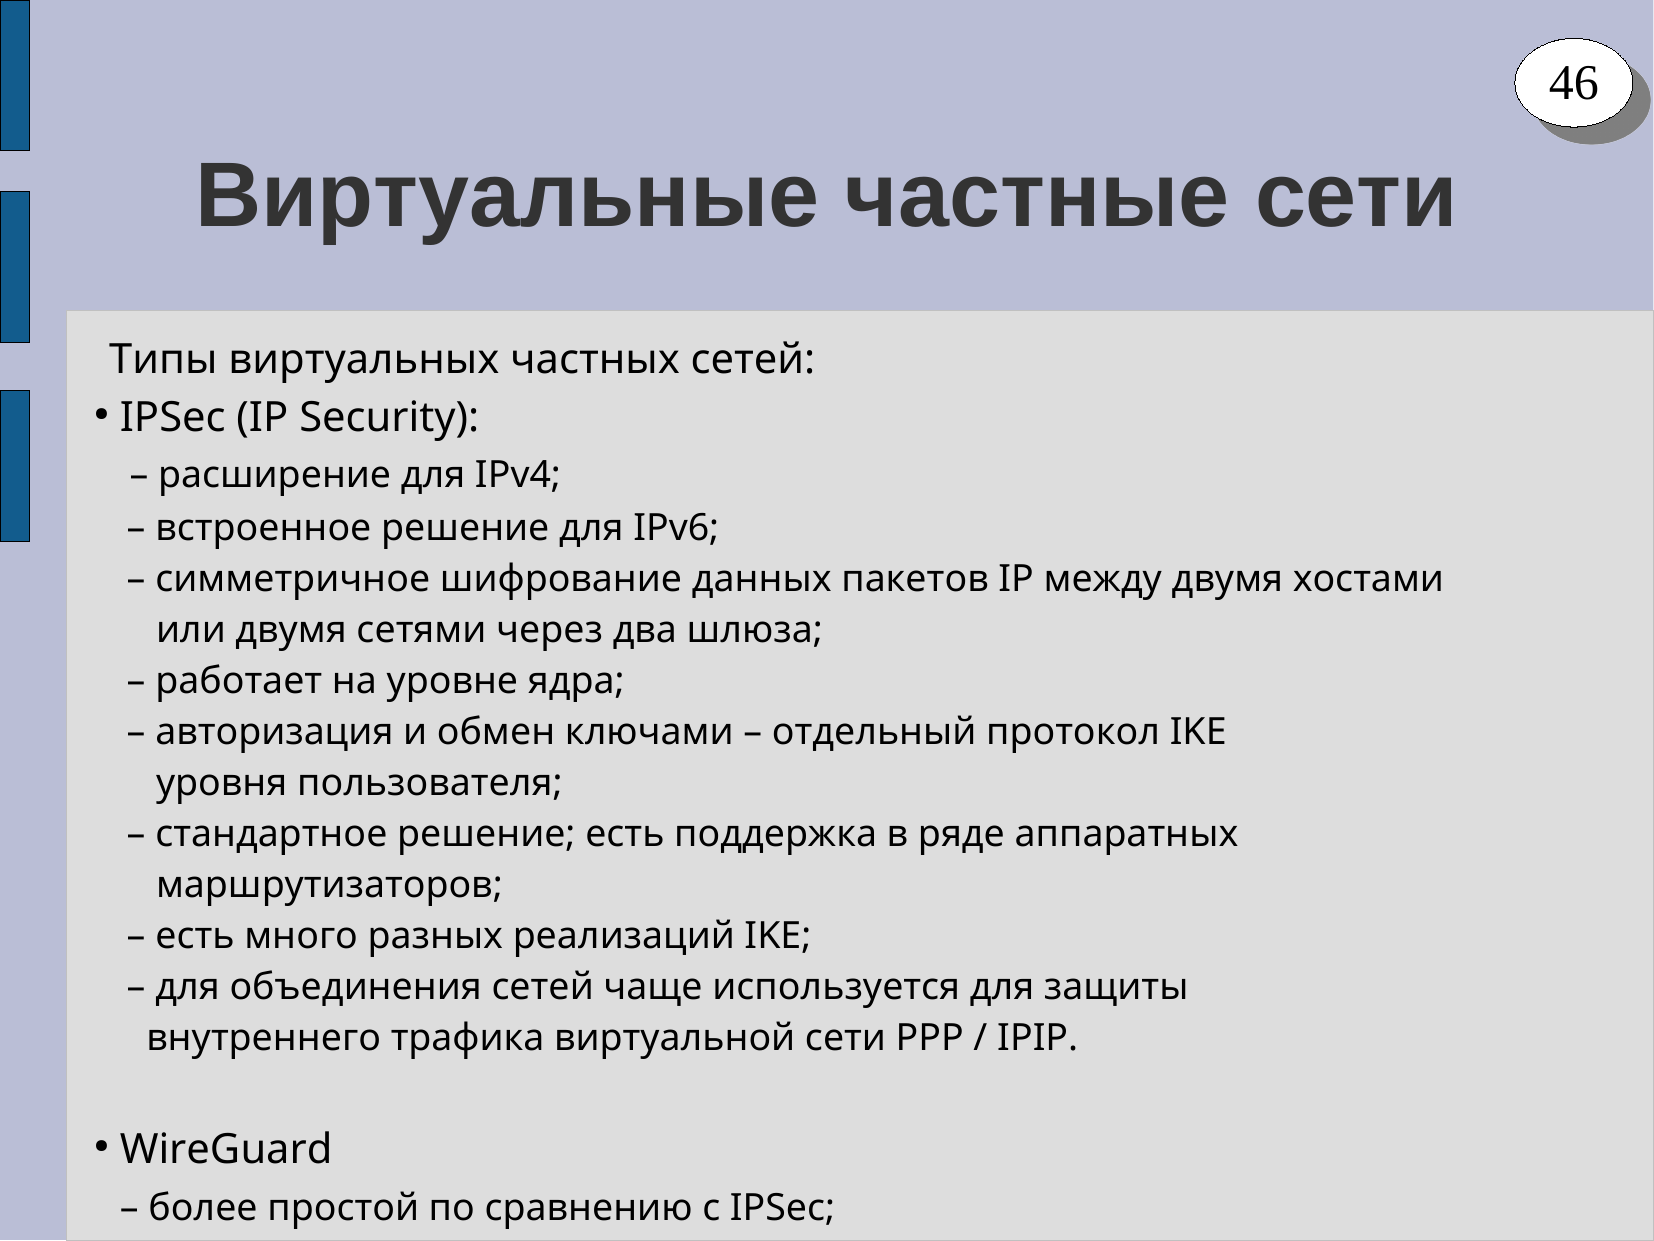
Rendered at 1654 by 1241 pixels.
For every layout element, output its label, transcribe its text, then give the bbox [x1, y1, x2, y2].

title Виртуальные частные сети [121, 91, 1534, 299]
text_box Типы виртуальных частных сетей: IPSec (IP Security): – расширение для IPv4; – встроенное решение для IPv6; – симметричное шифрование данных пакетов IP между двумя хостами или двумя сетями через два шлюза; – работает на уровне ядра; – авторизация и обмен ключами – отдельный протокол IKE уровня пользователя; – стандартное решение; есть поддержка в ряде аппаратных маршрутизаторов; – есть много разных реализаций IKE; – для объединения сетей чаще используется для защиты внутреннего трафика виртуальной сети PPP / IPIP. WireGuard – более простой по сравнению с IPSec; – обмен ключами на уровне ядра; – реализация для Linux. [94, 329, 1628, 1241]
text_box 46 [1514, 38, 1633, 128]
